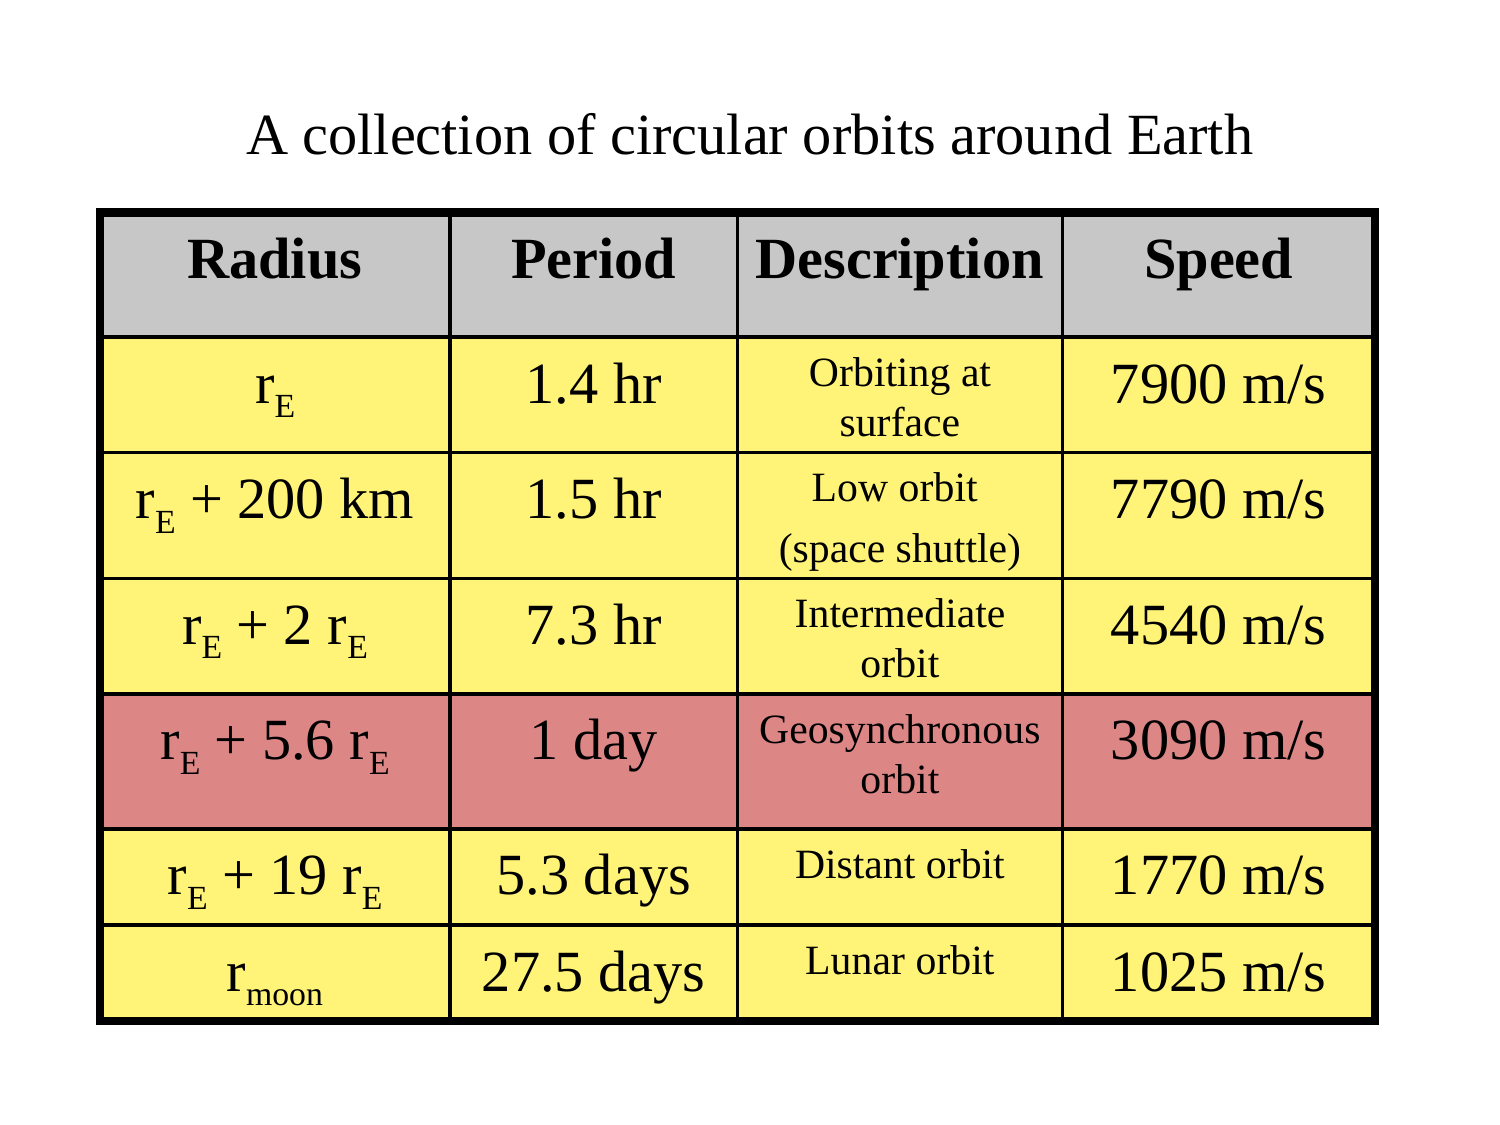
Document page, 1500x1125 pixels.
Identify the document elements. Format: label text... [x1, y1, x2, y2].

table_cell 4540 m/s [1064, 580, 1371, 692]
table_header Speed [1064, 217, 1371, 335]
table_cell 1770 m/s [1064, 831, 1371, 923]
title A collection of circular orbits around Earth [112, 37, 1388, 225]
table_cell Geosynchronous orbit [739, 696, 1061, 827]
table_cell 5.3 days [452, 831, 736, 923]
table_header Radius [104, 217, 448, 335]
table_cell rmoon [104, 927, 448, 1017]
table_cell 7900 m/s [1064, 339, 1371, 451]
table_cell 1.4 hr [452, 339, 736, 451]
table_cell Distant orbit [739, 831, 1061, 923]
table_cell rE [104, 339, 448, 451]
table_header Period [452, 217, 736, 335]
table_cell rE + 200 km [104, 454, 448, 577]
table_cell rE + 2 rE [104, 580, 448, 692]
table_cell 3090 m/s [1064, 696, 1371, 827]
table_cell 1025 m/s [1064, 927, 1371, 1017]
table_cell 27.5 days [452, 927, 736, 1017]
table_cell 7790 m/s [1064, 454, 1371, 577]
table_cell Orbiting at surface [739, 339, 1061, 451]
table_header Description [739, 217, 1061, 335]
table_cell Lunar orbit [739, 927, 1061, 1017]
table_cell rE + 5.6 rE [104, 696, 448, 827]
table_cell 7.3 hr [452, 580, 736, 692]
table_cell 1.5 hr [452, 454, 736, 577]
table_cell rE + 19 rE [104, 831, 448, 923]
table_cell Low orbit (space shuttle) [739, 454, 1061, 577]
table_cell 1 day [452, 696, 736, 827]
table_cell Intermediate orbit [739, 580, 1061, 692]
